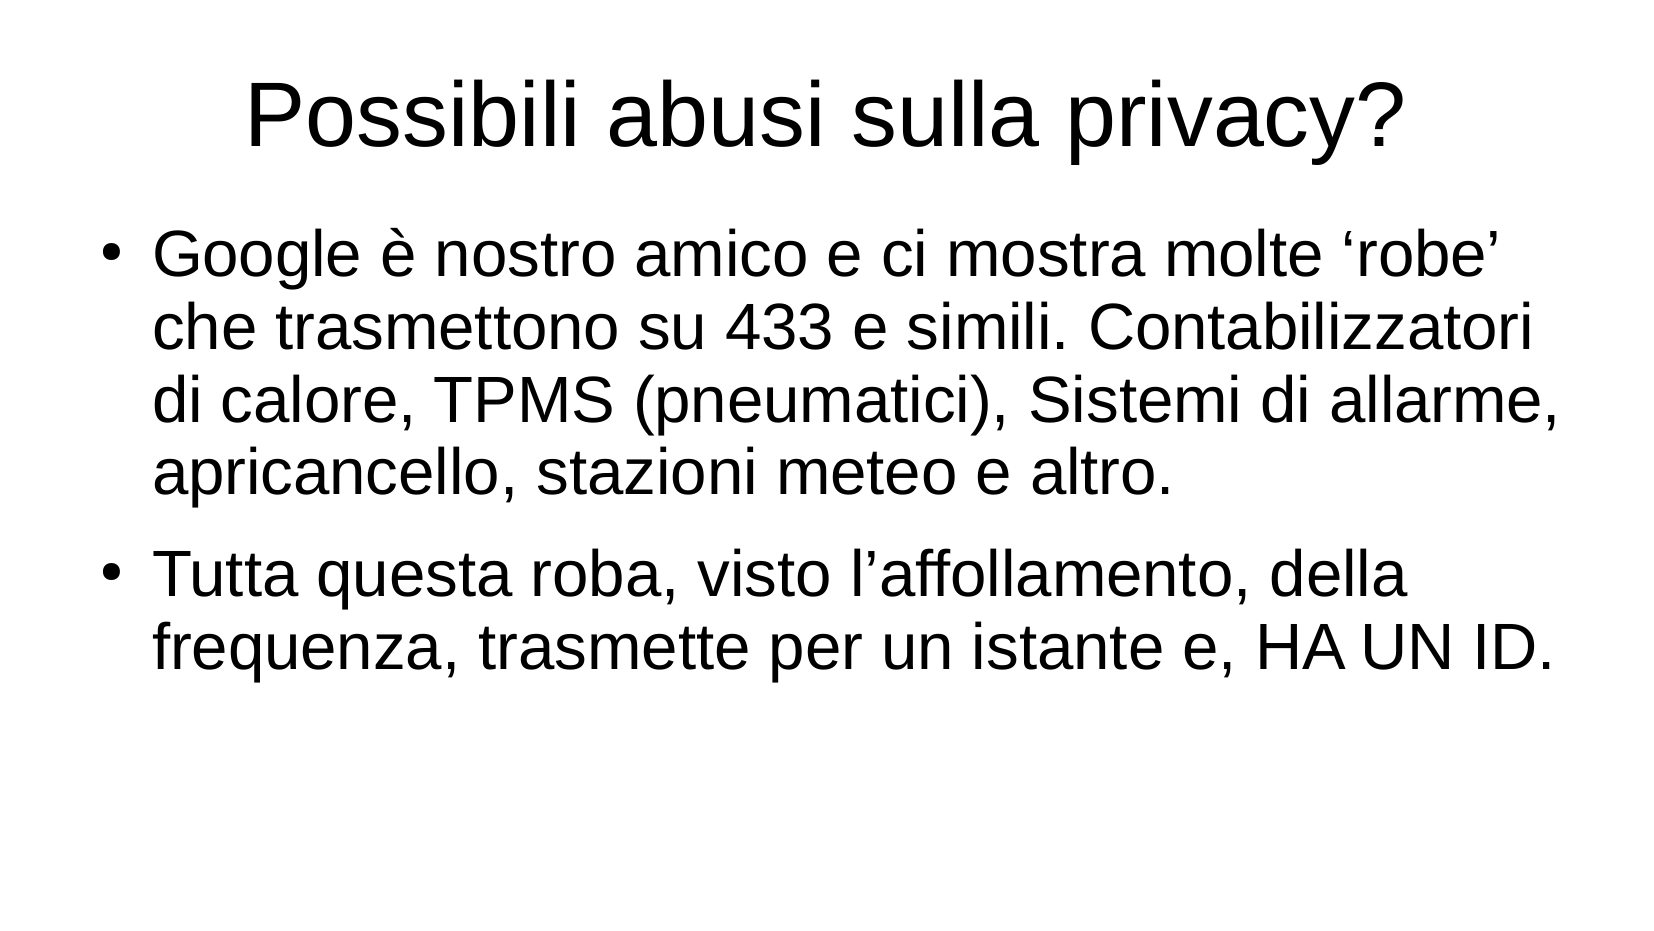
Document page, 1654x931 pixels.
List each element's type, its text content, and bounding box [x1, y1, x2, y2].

title Possibili abusi sulla privacy? [82, 37, 1571, 193]
list Google è nostro amico e ci mostra molte ‘robe’ che trasmettono su 433 e simili. Contabilizzatori di calore, TPMS (pneumatici), Sistemi di allarme, apricancello, stazioni meteo e altro. Tutta questa roba, visto l’affollamento, della frequenza, trasmette per un istante e, HA UN ID. [82, 217, 1571, 758]
